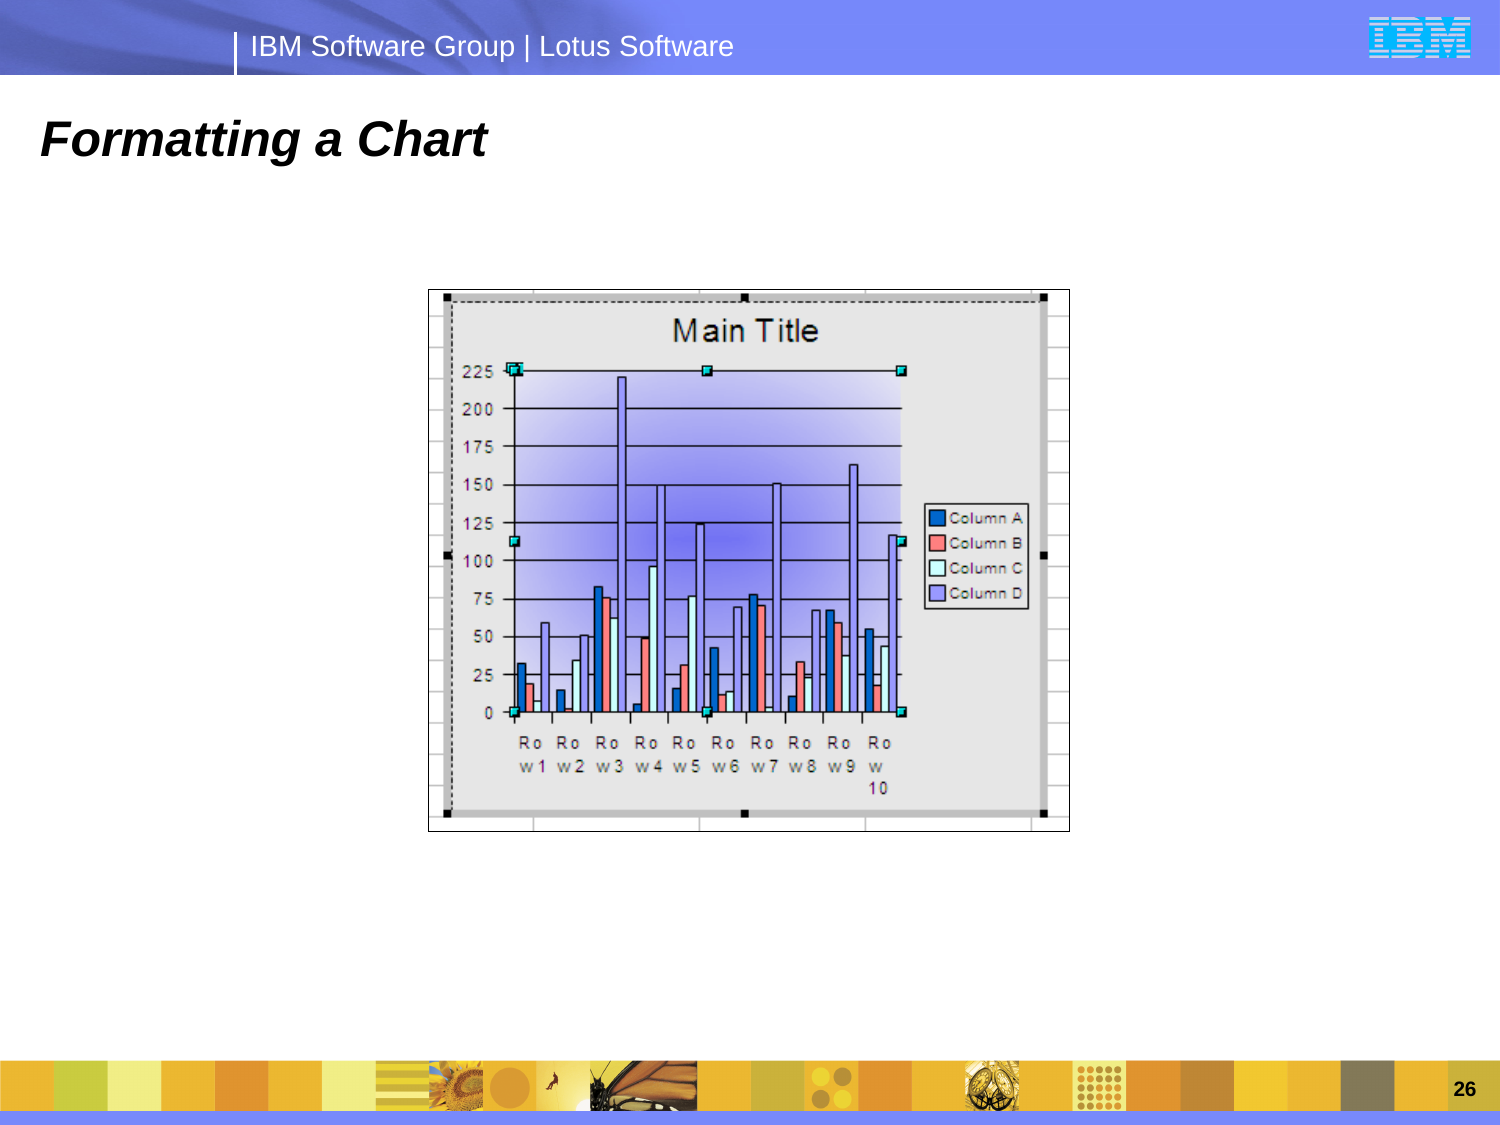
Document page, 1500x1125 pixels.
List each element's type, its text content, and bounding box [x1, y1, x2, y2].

title Formatting a Chart [25, 106, 1378, 189]
picture [0, 0, 1500, 75]
picture [428, 289, 1070, 832]
picture [0, 1060, 1500, 1111]
